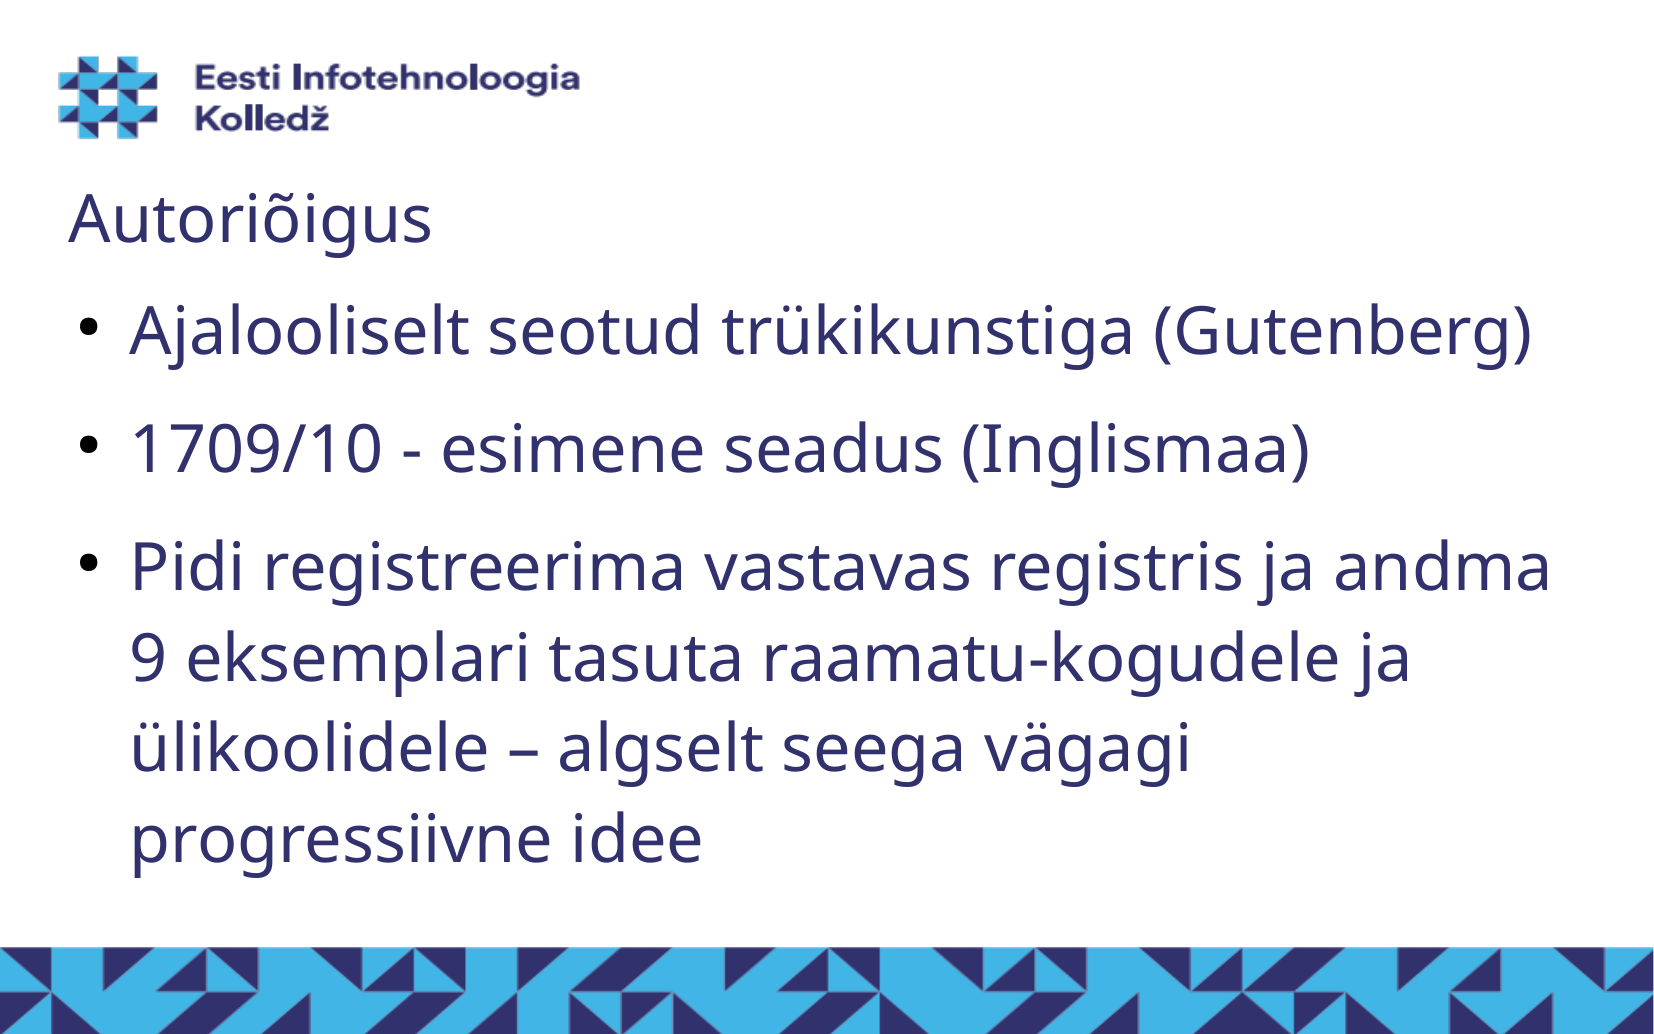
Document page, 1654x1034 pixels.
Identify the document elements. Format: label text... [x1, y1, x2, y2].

list Ajalooliselt seotud trükikunstiga (Gutenberg) 1709/10 - esimene seadus (Inglismaa) Pidi registreerima vastavas registris ja andma 9 eksemplari tasuta raamatu-kogudele ja ülikoolidele – algselt seega vägagi progressiivne idee [59, 283, 1595, 936]
title Autoriõigus [68, 147, 1536, 283]
